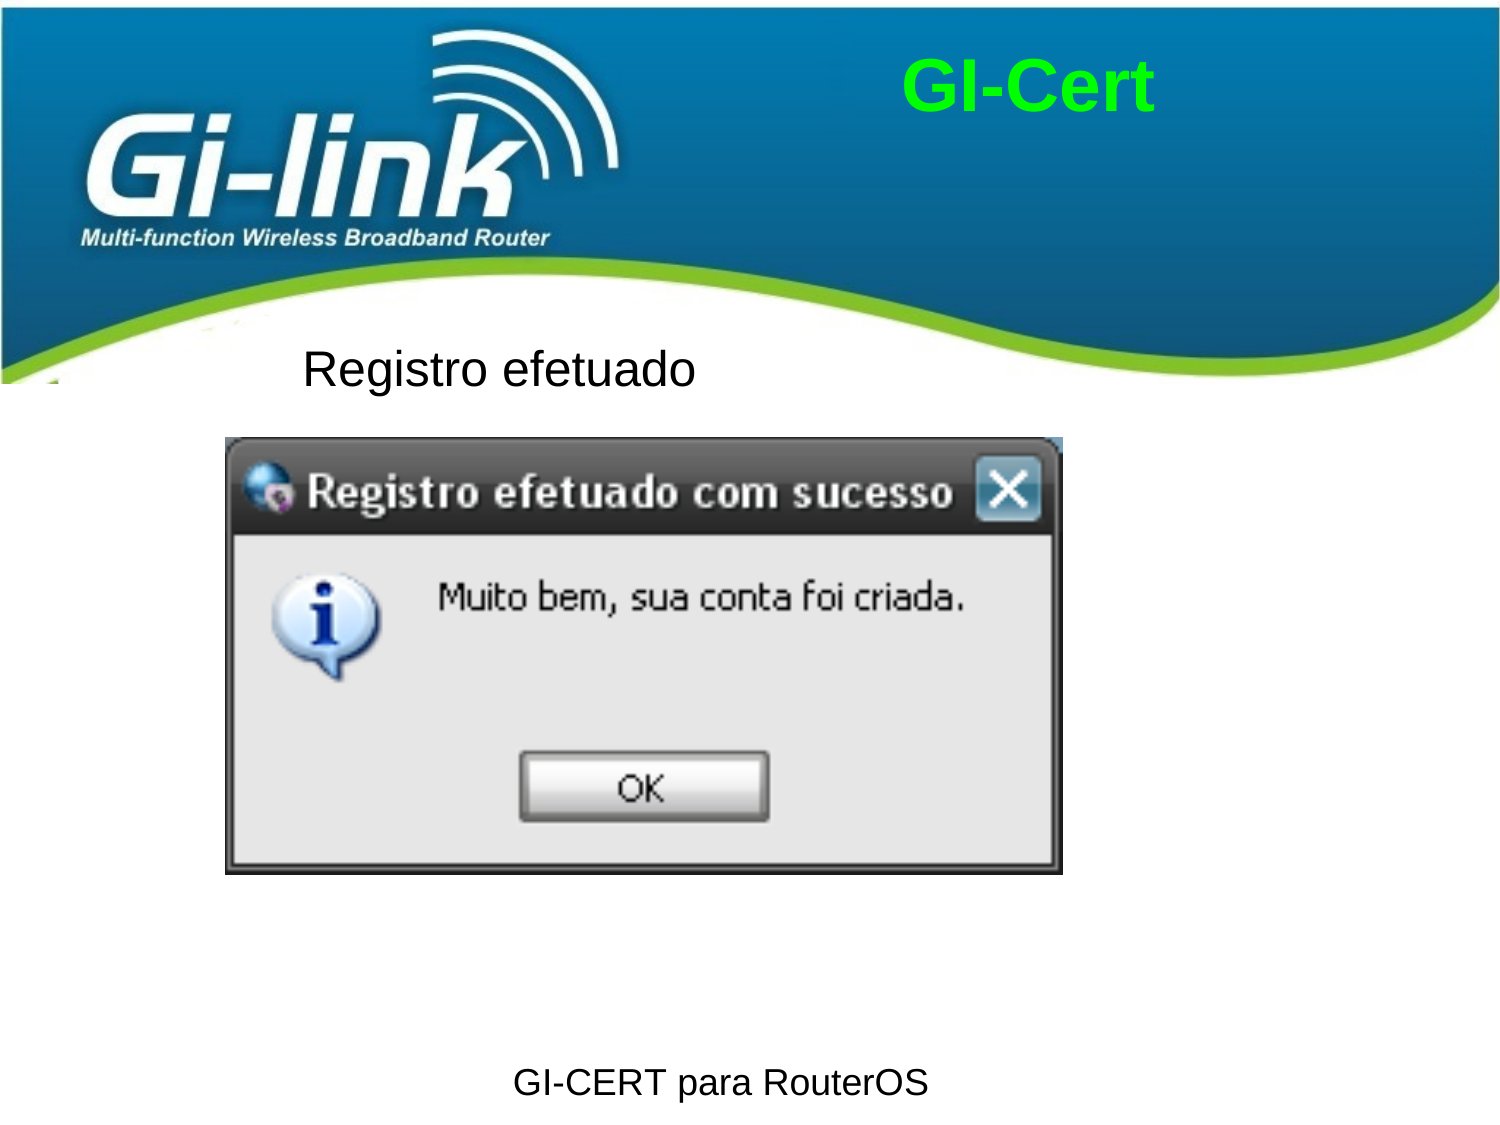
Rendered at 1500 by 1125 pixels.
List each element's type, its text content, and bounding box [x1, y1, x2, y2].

text_box Registro efetuado [287, 337, 751, 406]
picture [225, 437, 1063, 876]
picture [0, 0, 1500, 384]
title GI-Cert [637, 52, 1420, 220]
